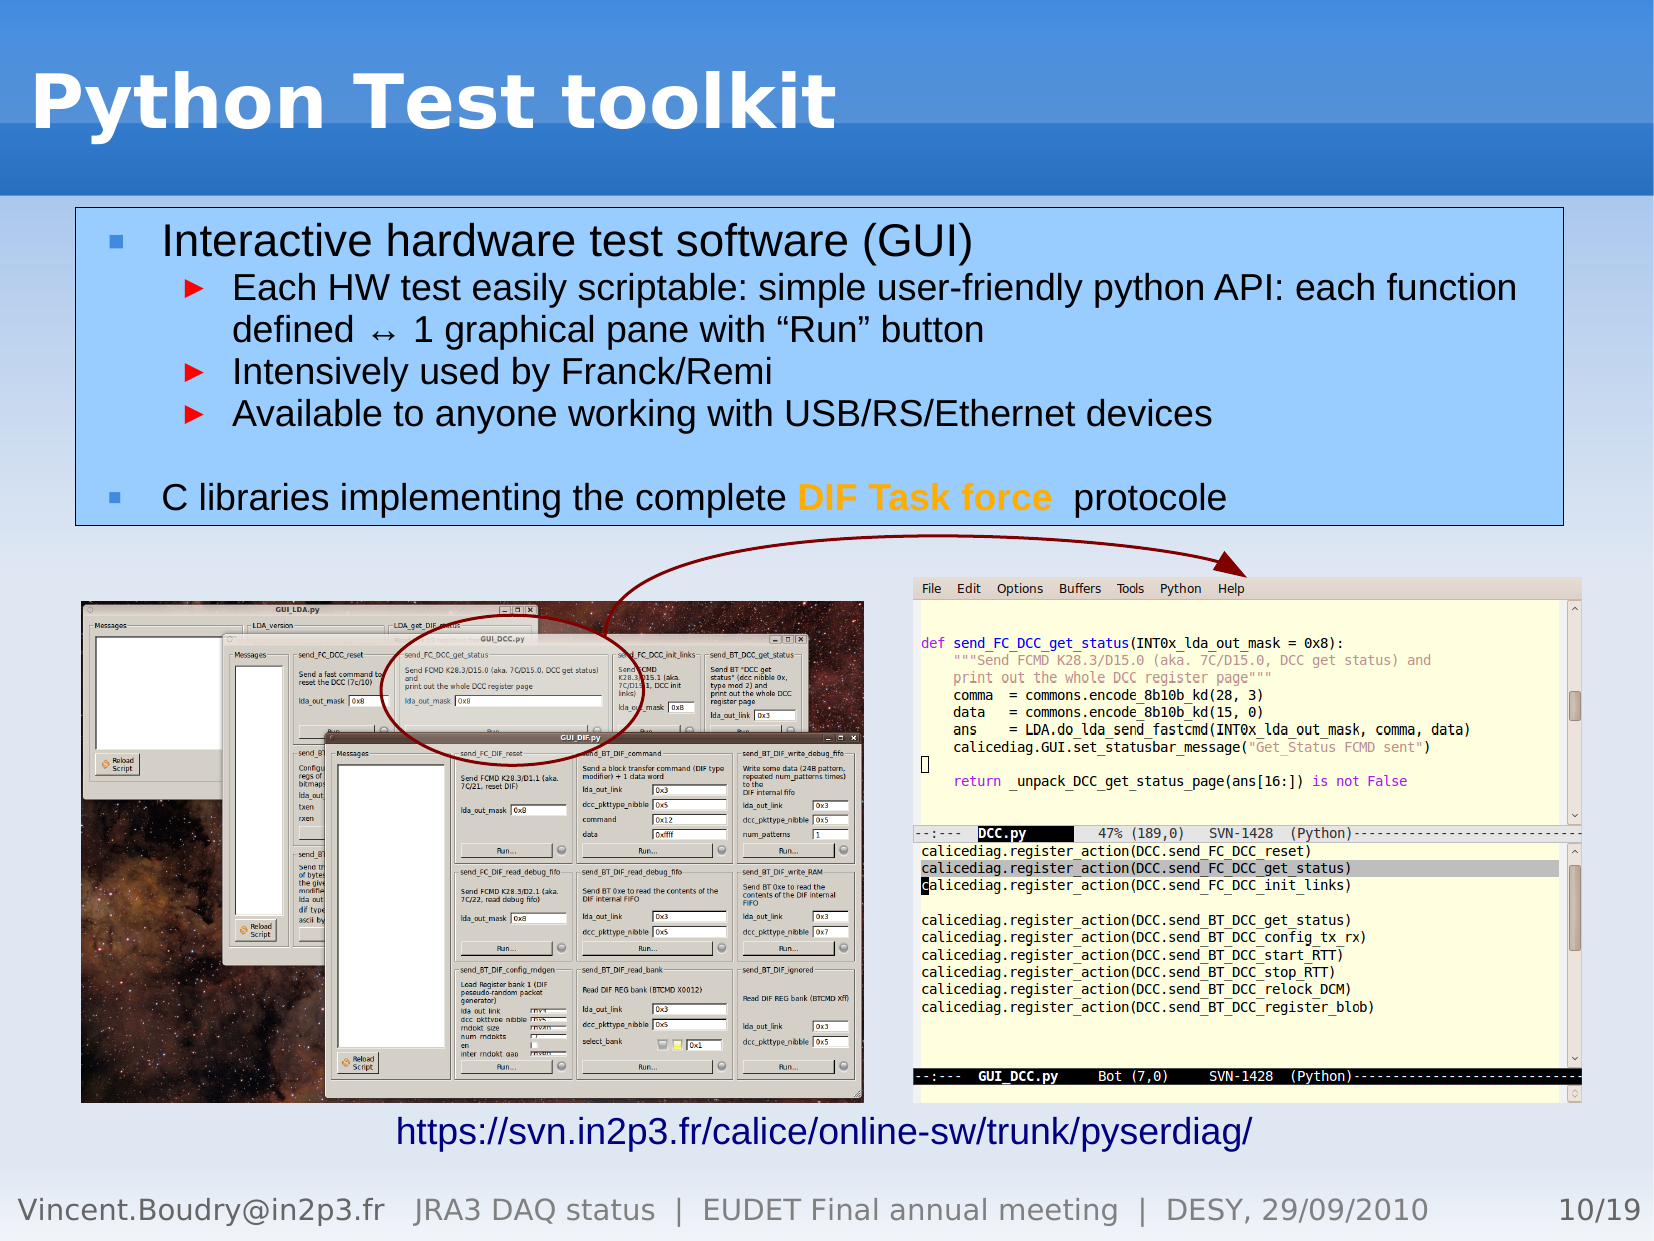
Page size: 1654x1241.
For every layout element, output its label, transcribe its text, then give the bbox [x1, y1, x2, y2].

text_box Interactive hardware test software (GUI) Each HW test easily scriptable: simple user-friendly python API: each function defined ↔ 1 graphical pane with “Run” button Intensively used by Franck/Remi Available to anyone working with USB/RS/Ethernet devices C libraries implementing the complete DIF Task force protocole [75, 207, 1564, 526]
picture [0, 0, 1654, 1241]
text_box [381, 615, 644, 766]
title Python Test toolkit [29, 0, 1654, 207]
text_box https://svn.in2p3.fr/calice/online-sw/trunk/pyserdiag/ [381, 1102, 1270, 1160]
